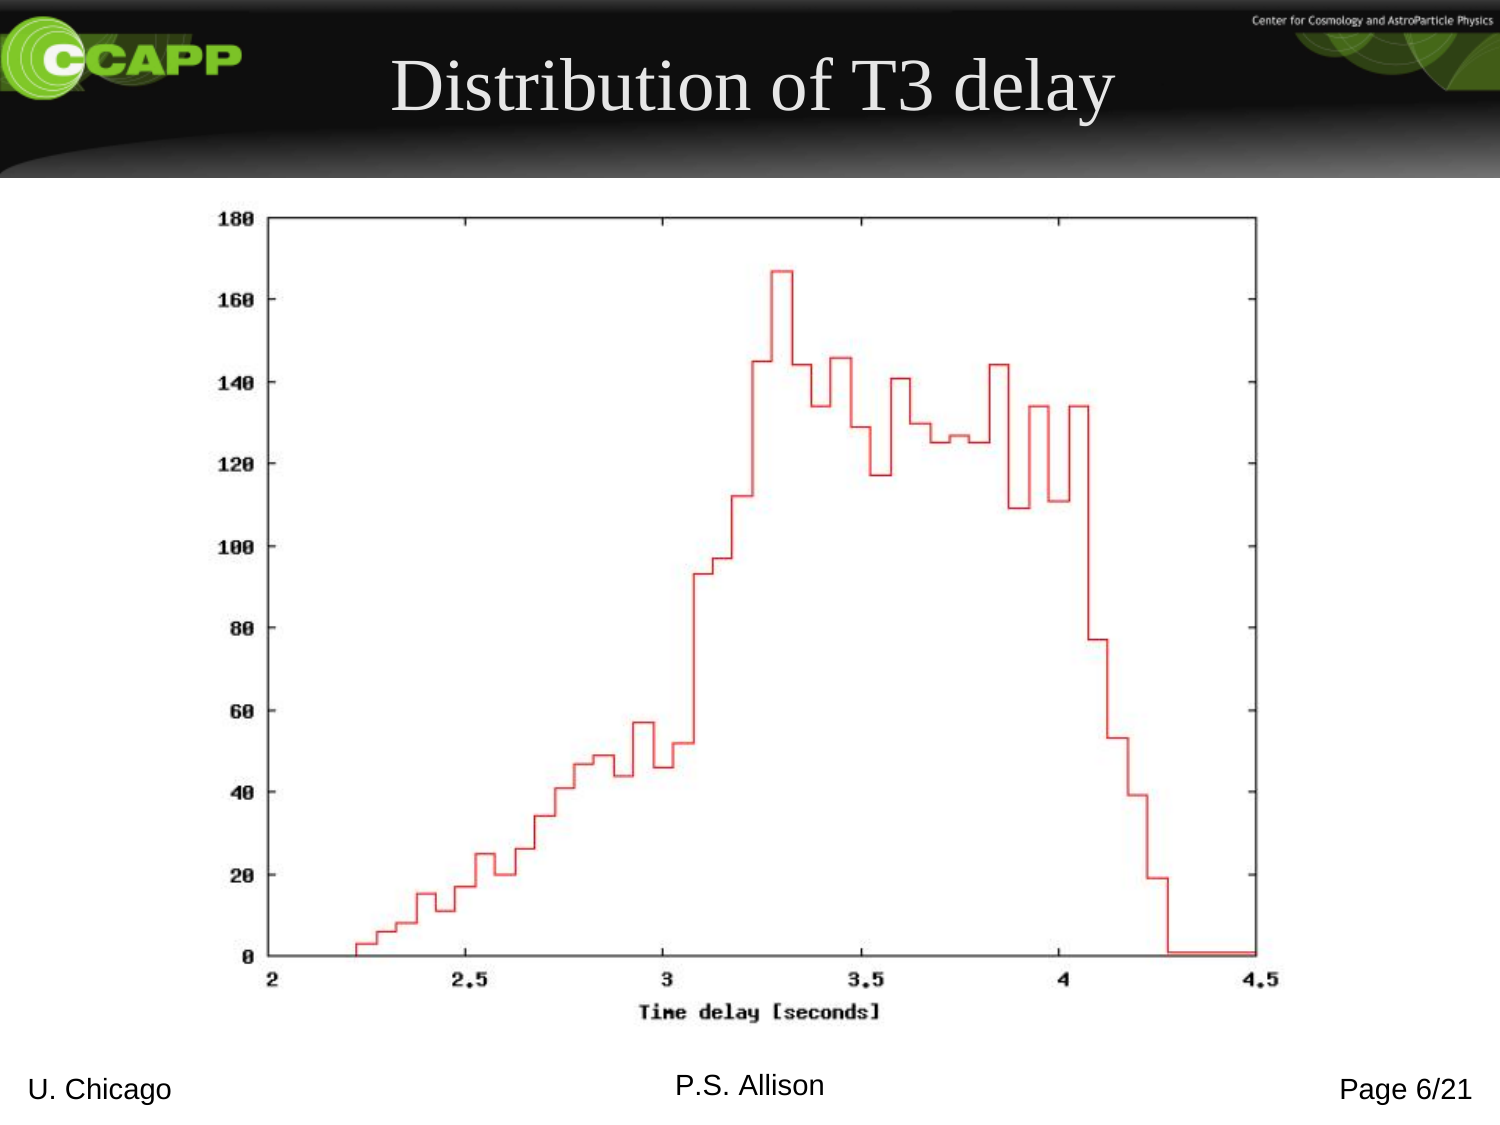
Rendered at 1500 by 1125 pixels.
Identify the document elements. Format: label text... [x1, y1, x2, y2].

picture [0, 0, 1500, 178]
picture [146, 189, 1313, 1051]
title Distribution of T3 delay [266, 0, 1240, 131]
